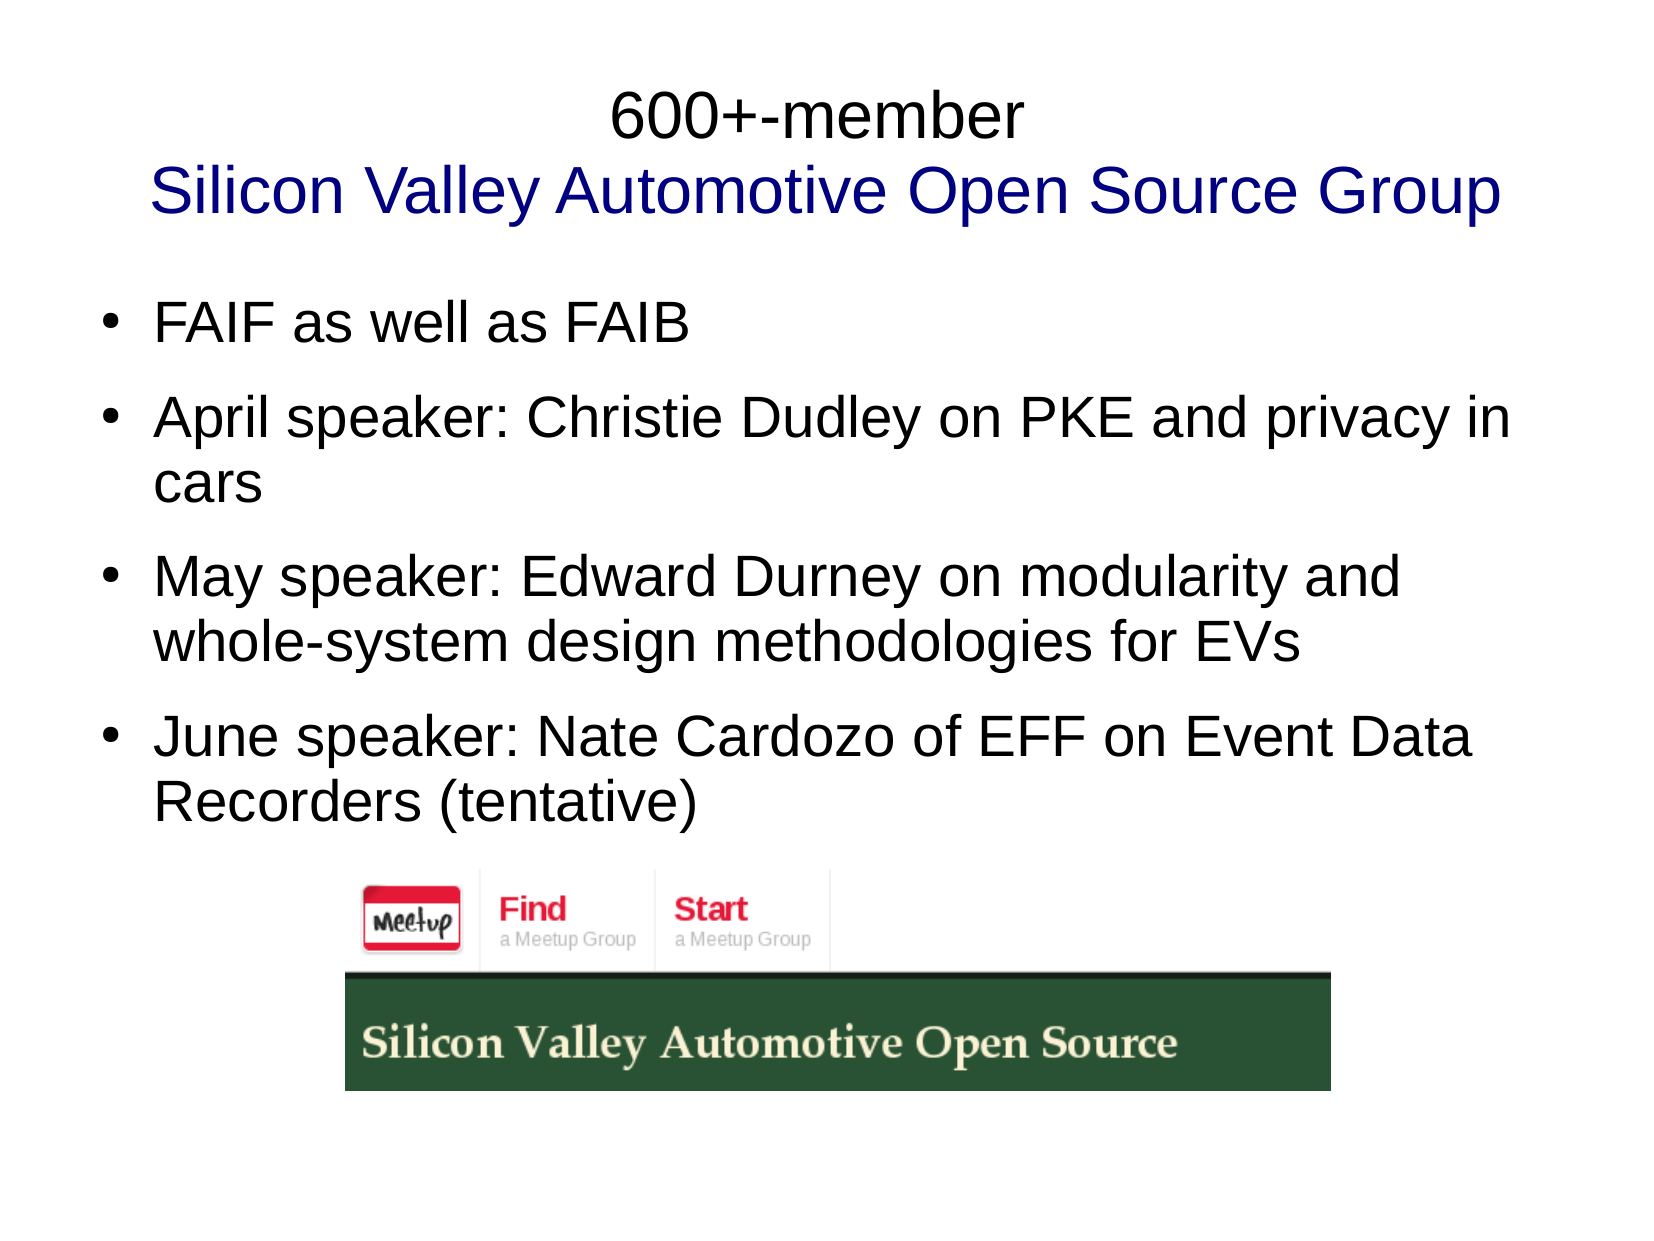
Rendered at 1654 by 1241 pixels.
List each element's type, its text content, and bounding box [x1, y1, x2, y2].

picture [345, 869, 1331, 1091]
list FAIF as well as FAIB April speaker: Christie Dudley on PKE and privacy in cars May speaker: Edward Durney on modularity and whole-system design methodologies for EVs June speaker: Nate Cardozo of EFF on Event Data Recorders (tentative) [82, 290, 1538, 1010]
title 600+-member Silicon Valley Automotive Open Source Group [82, 49, 1571, 257]
